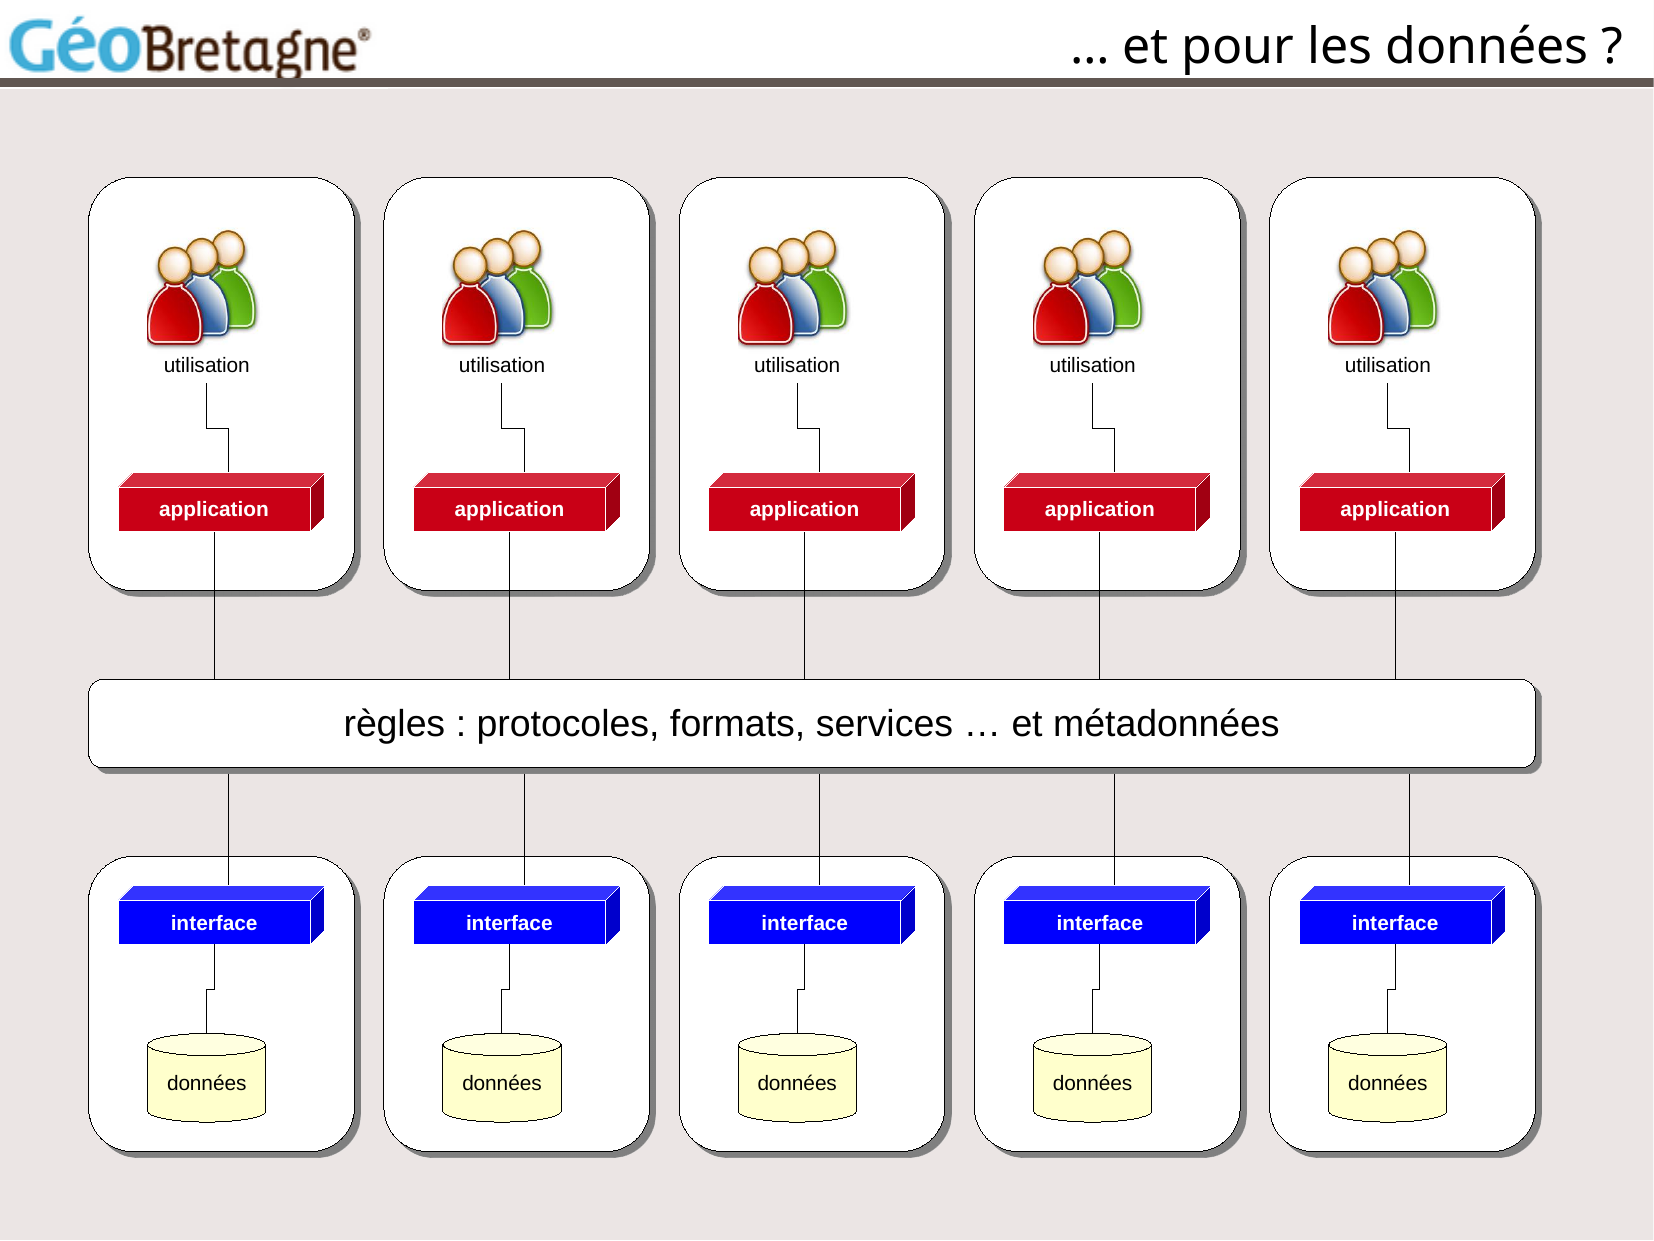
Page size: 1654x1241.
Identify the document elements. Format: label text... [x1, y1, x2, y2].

picture [738, 206, 857, 384]
text_box [679, 856, 945, 1152]
text_box interface [413, 901, 605, 945]
text_box règles : protocoles, formats, services … et métadonnées [88, 679, 1536, 768]
text_box interface [1003, 901, 1195, 945]
picture [1328, 206, 1447, 384]
text_box [679, 177, 945, 591]
text_box données [442, 1045, 562, 1123]
text_box données [738, 1046, 857, 1123]
text_box données [147, 1046, 266, 1123]
text_box interface [1299, 901, 1491, 945]
text_box [1269, 856, 1536, 1152]
picture [1033, 206, 1152, 384]
picture [147, 206, 266, 384]
text_box [974, 177, 1241, 591]
text_box [88, 177, 355, 591]
text_box données [1033, 1046, 1152, 1123]
text_box application [118, 488, 310, 532]
picture [0, 0, 383, 78]
text_box application [708, 488, 900, 532]
text_box [1269, 177, 1536, 591]
text_box [383, 177, 650, 591]
text_box application [1003, 488, 1195, 532]
text_box données [1328, 1045, 1447, 1123]
title … et pour les données ? [383, 0, 1625, 89]
text_box application [1299, 488, 1491, 532]
text_box [383, 856, 650, 1152]
text_box interface [708, 901, 900, 945]
text_box [974, 856, 1241, 1152]
text_box interface [118, 901, 310, 945]
text_box [88, 856, 355, 1152]
picture [442, 206, 562, 384]
text_box application [413, 488, 605, 532]
